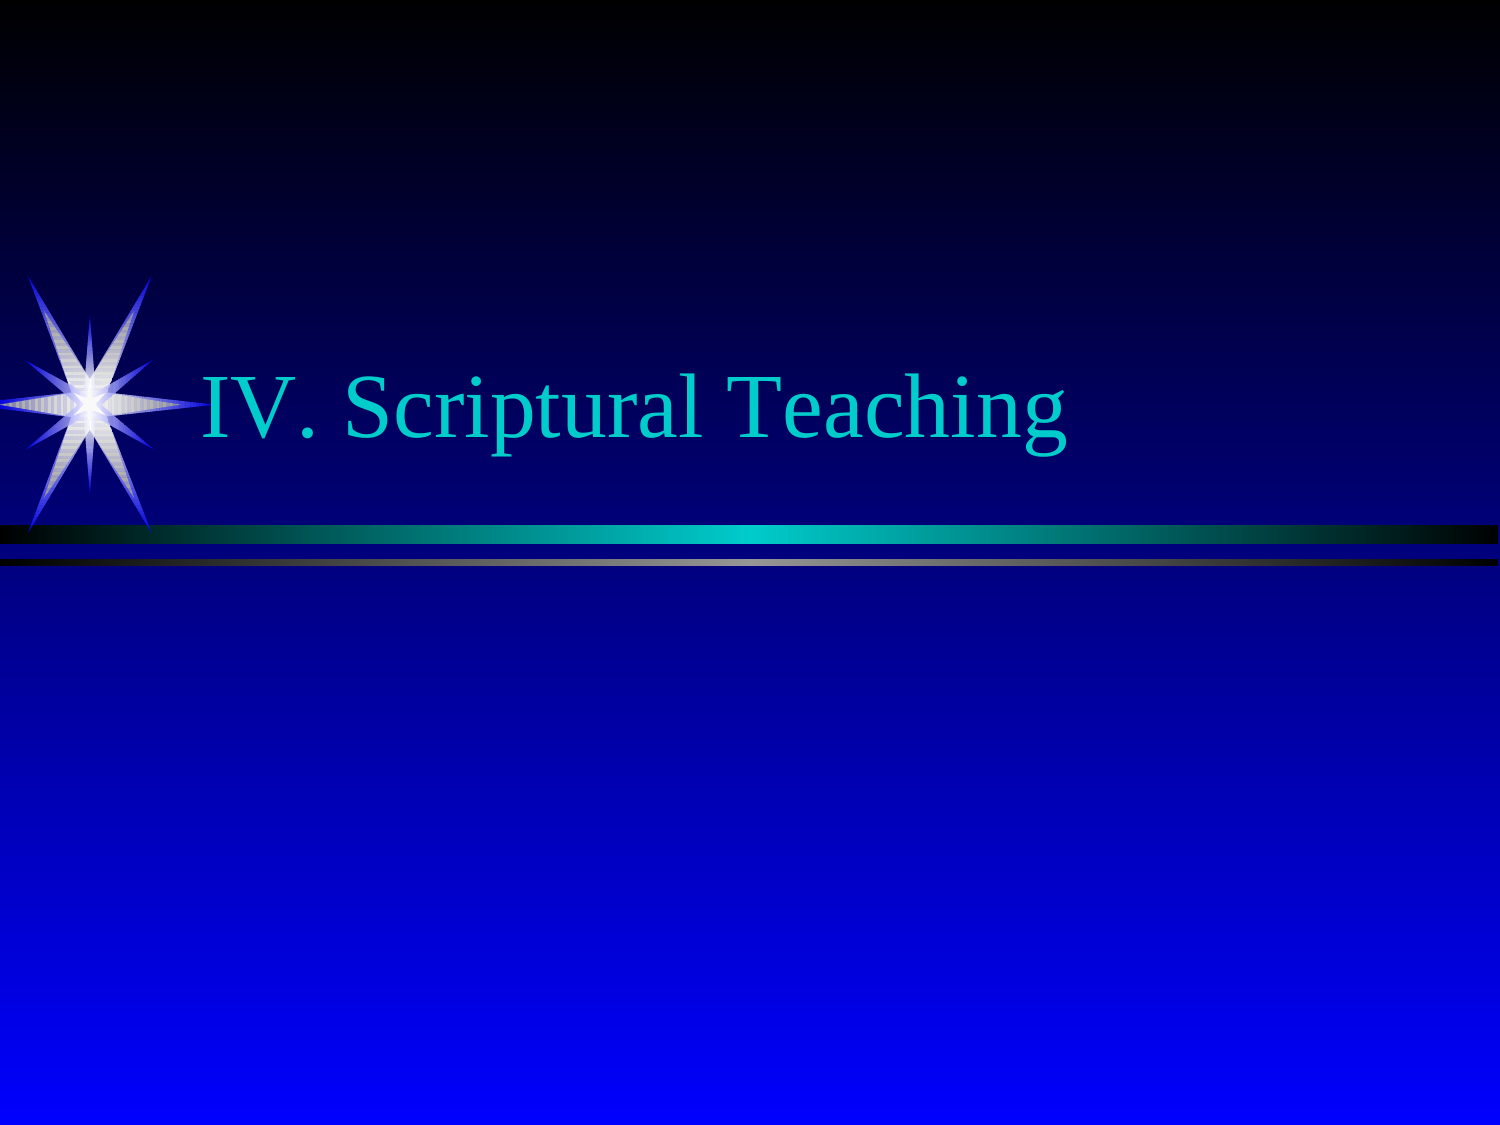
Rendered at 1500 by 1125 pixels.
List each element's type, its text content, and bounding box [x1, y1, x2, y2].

title IV. Scriptural Teaching [200, 312, 1476, 501]
